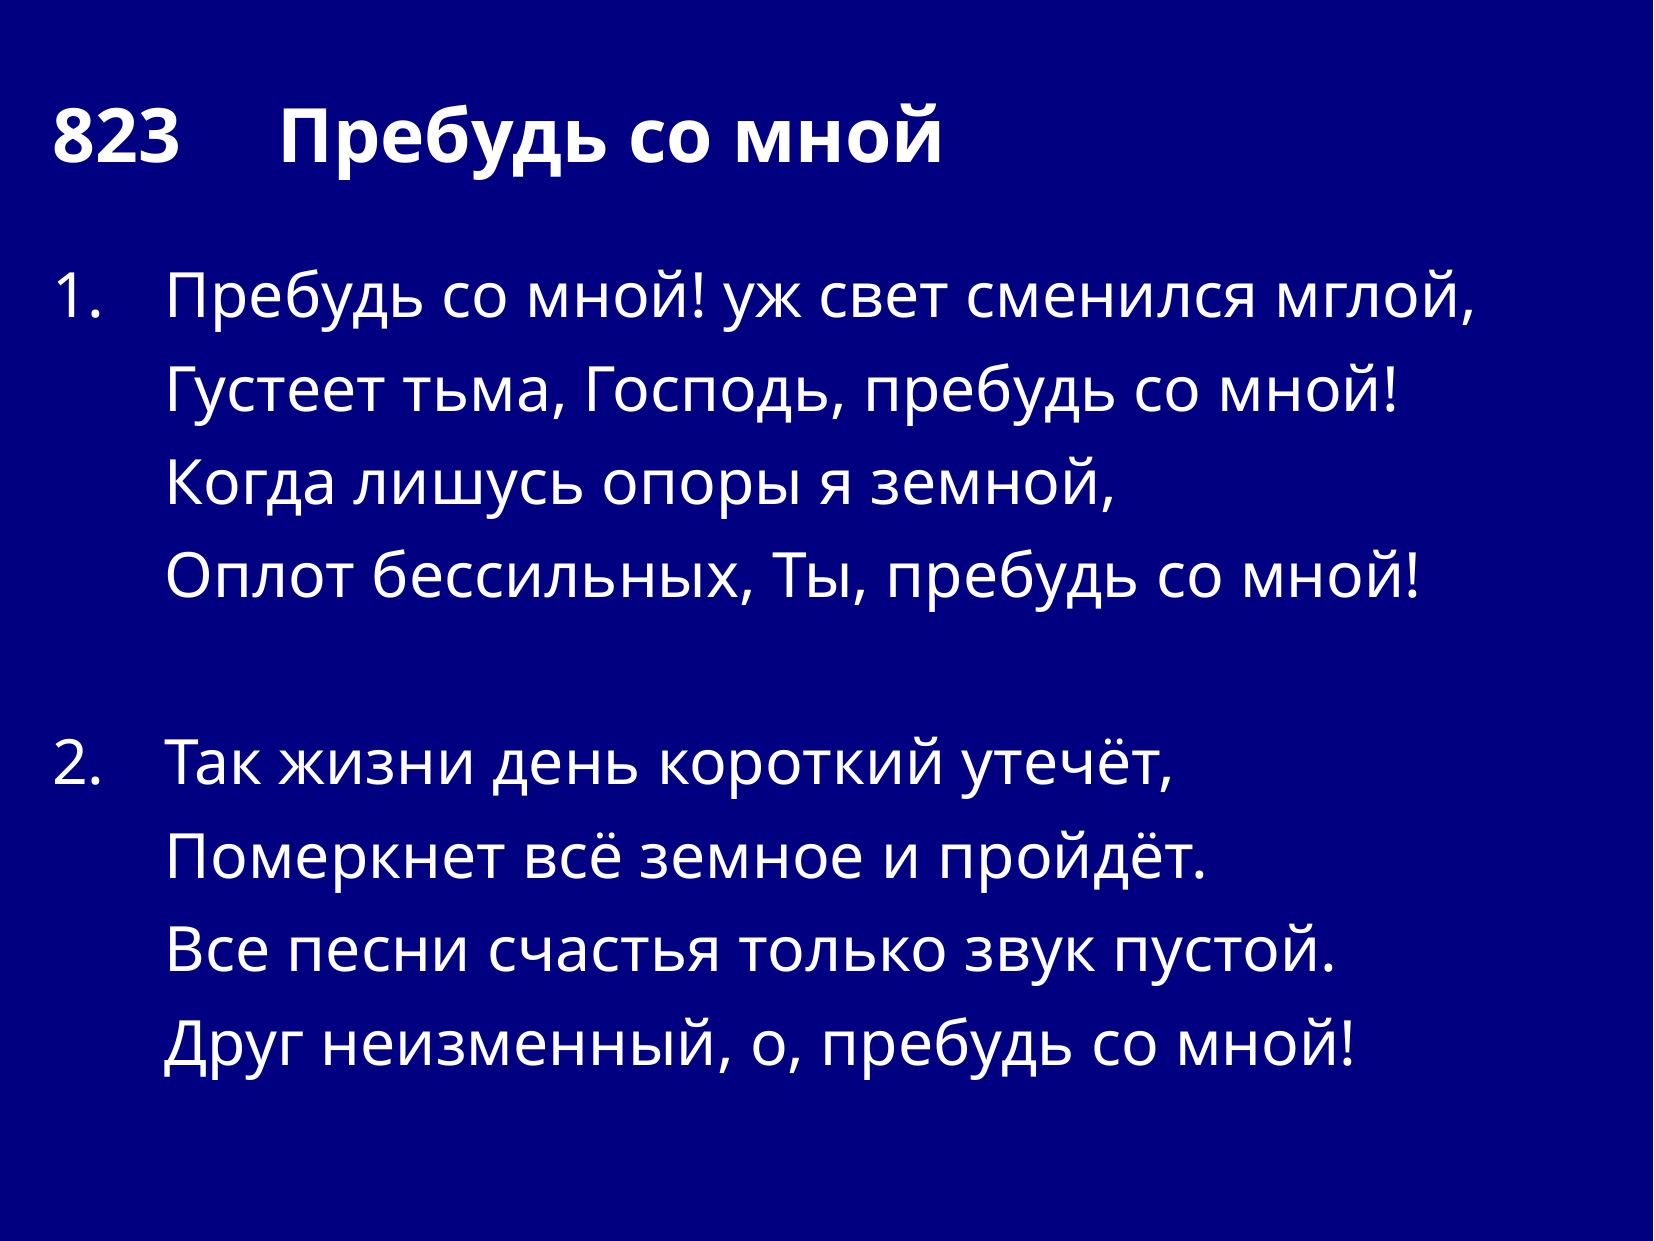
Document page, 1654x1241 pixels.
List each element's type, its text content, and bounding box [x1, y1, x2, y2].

text_box 823 Пребудь со мной [37, 75, 1576, 188]
text_box 1. Пребудь со мной! уж свет сменился мглой, Густеет тьма, Господь, пребудь со мной! Когда лишусь опоры я земной, Оплот бессильных, Ты, пребудь со мной! 2. Так жизни день короткий утечёт, Померкнет всё земное и пройдёт. Все песни счастья только звук пустой. Друг неизменный, о, пребудь со мной! [37, 150, 1651, 1163]
